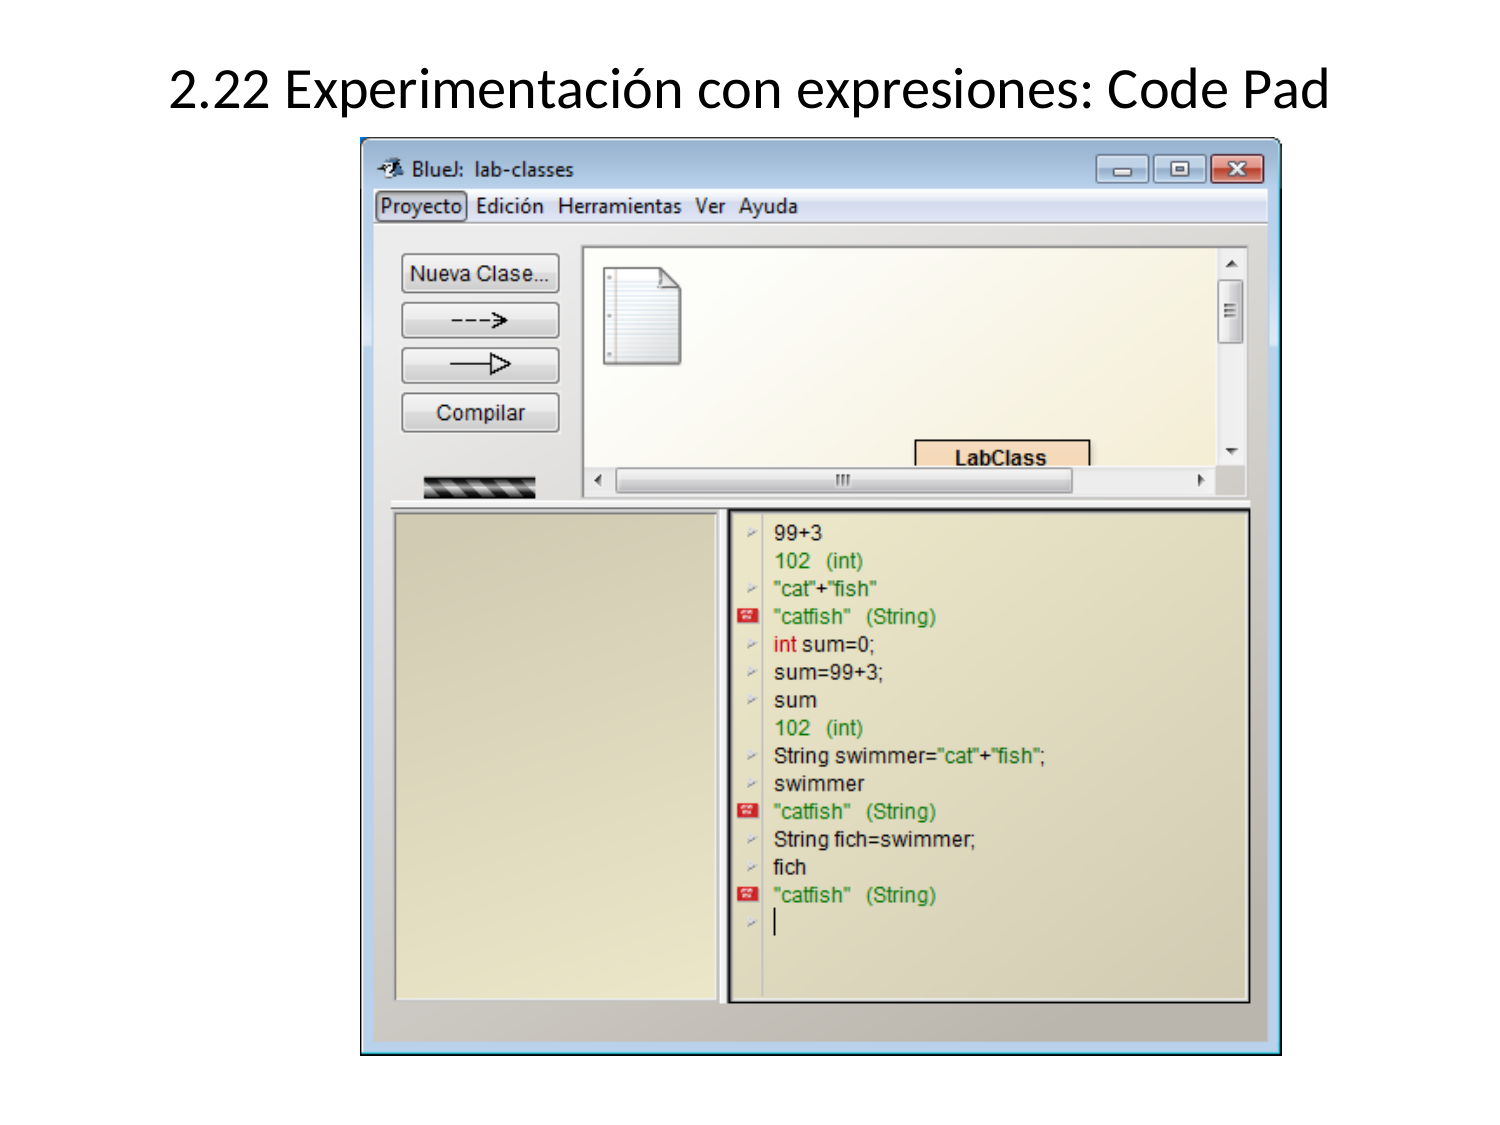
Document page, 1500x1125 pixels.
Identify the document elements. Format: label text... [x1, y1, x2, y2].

title 2.22 Experimentación con expresiones: Code Pad [75, 45, 1426, 126]
picture [360, 137, 1282, 1056]
